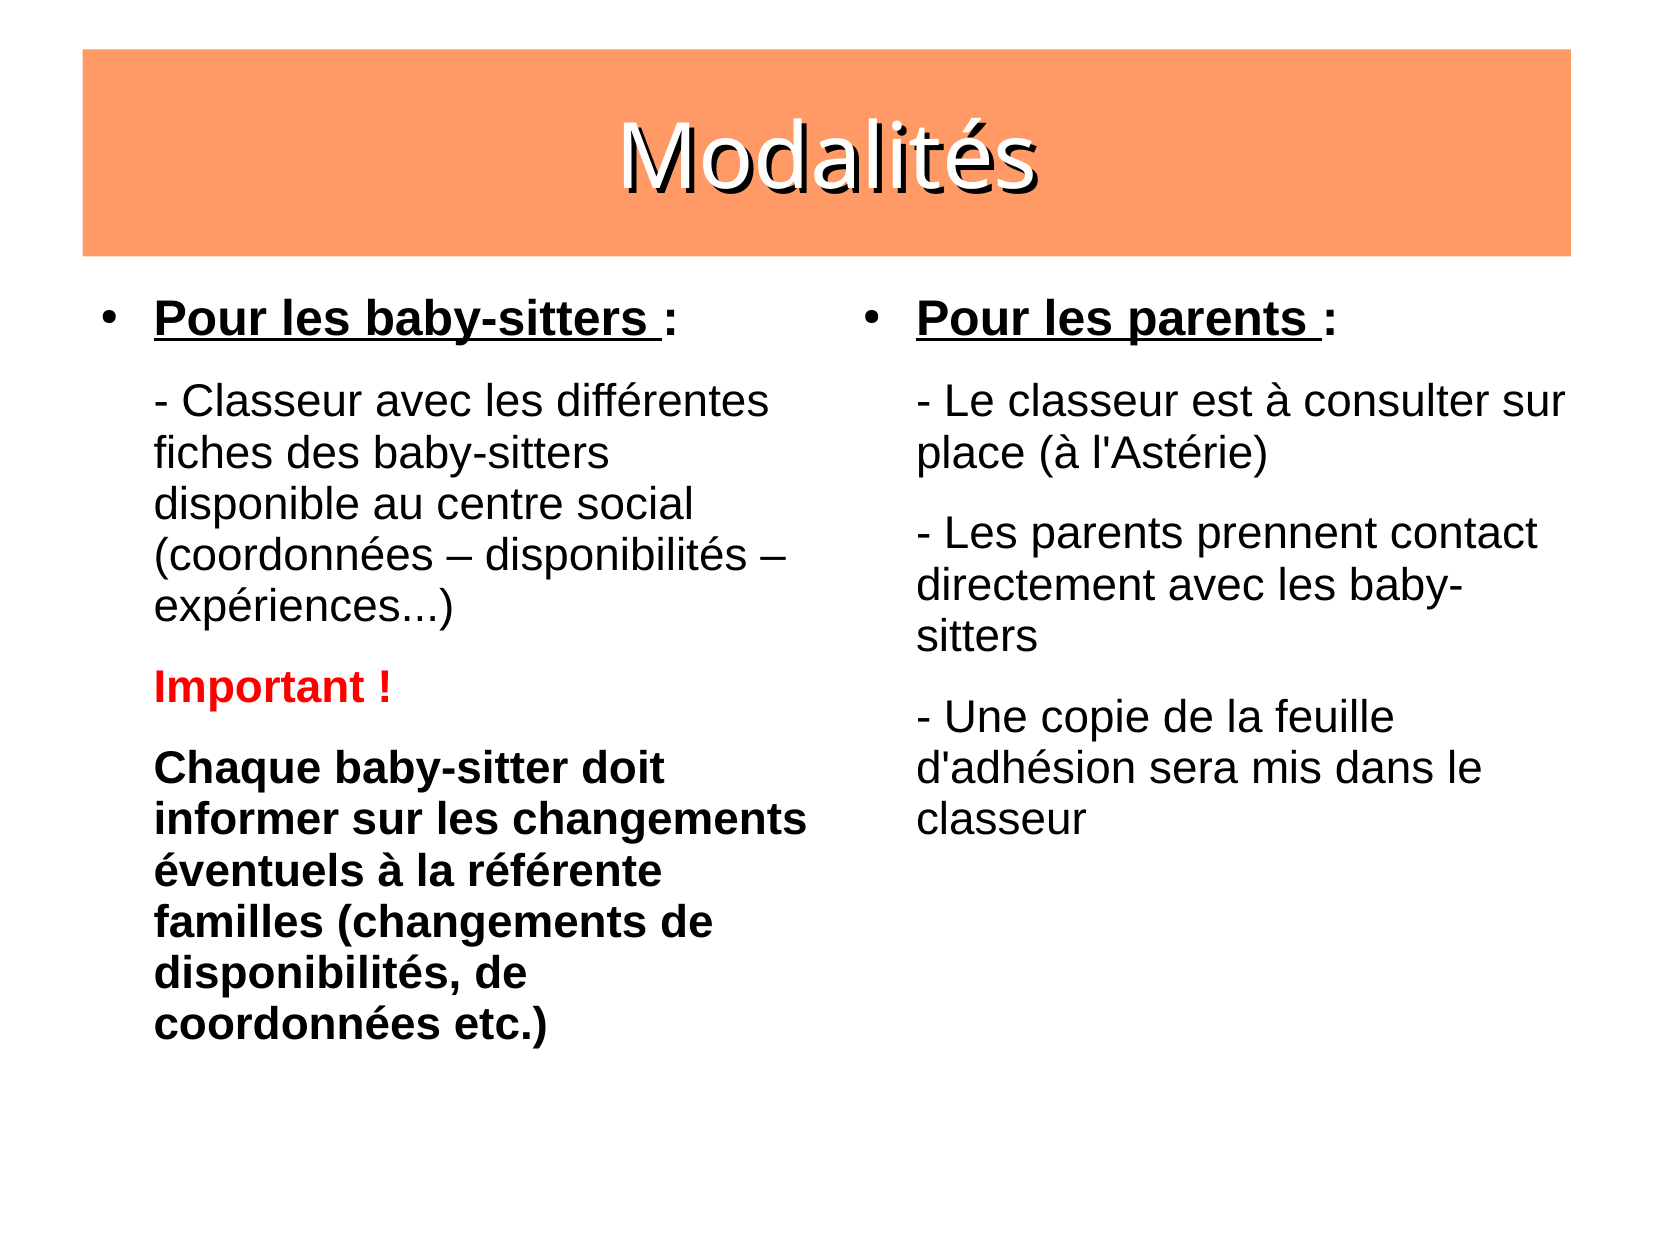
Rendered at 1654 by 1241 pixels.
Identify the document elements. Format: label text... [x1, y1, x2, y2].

title Modalités [82, 49, 1571, 257]
list Pour les baby-sitters : - Classeur avec les différentes fiches des baby-sitters disponible au centre social (coordonnées – disponibilités – expériences...) Important ! Chaque baby-sitter doit informer sur les changements éventuels à la référente familles (changements de disponibilités, de coordonnées etc.) [82, 290, 809, 1129]
list Pour les parents : - Le classeur est à consulter sur place (à l'Astérie) - Les parents prennent contact directement avec les baby-sitters - Une copie de la feuille d'adhésion sera mis dans le classeur [845, 290, 1572, 1109]
